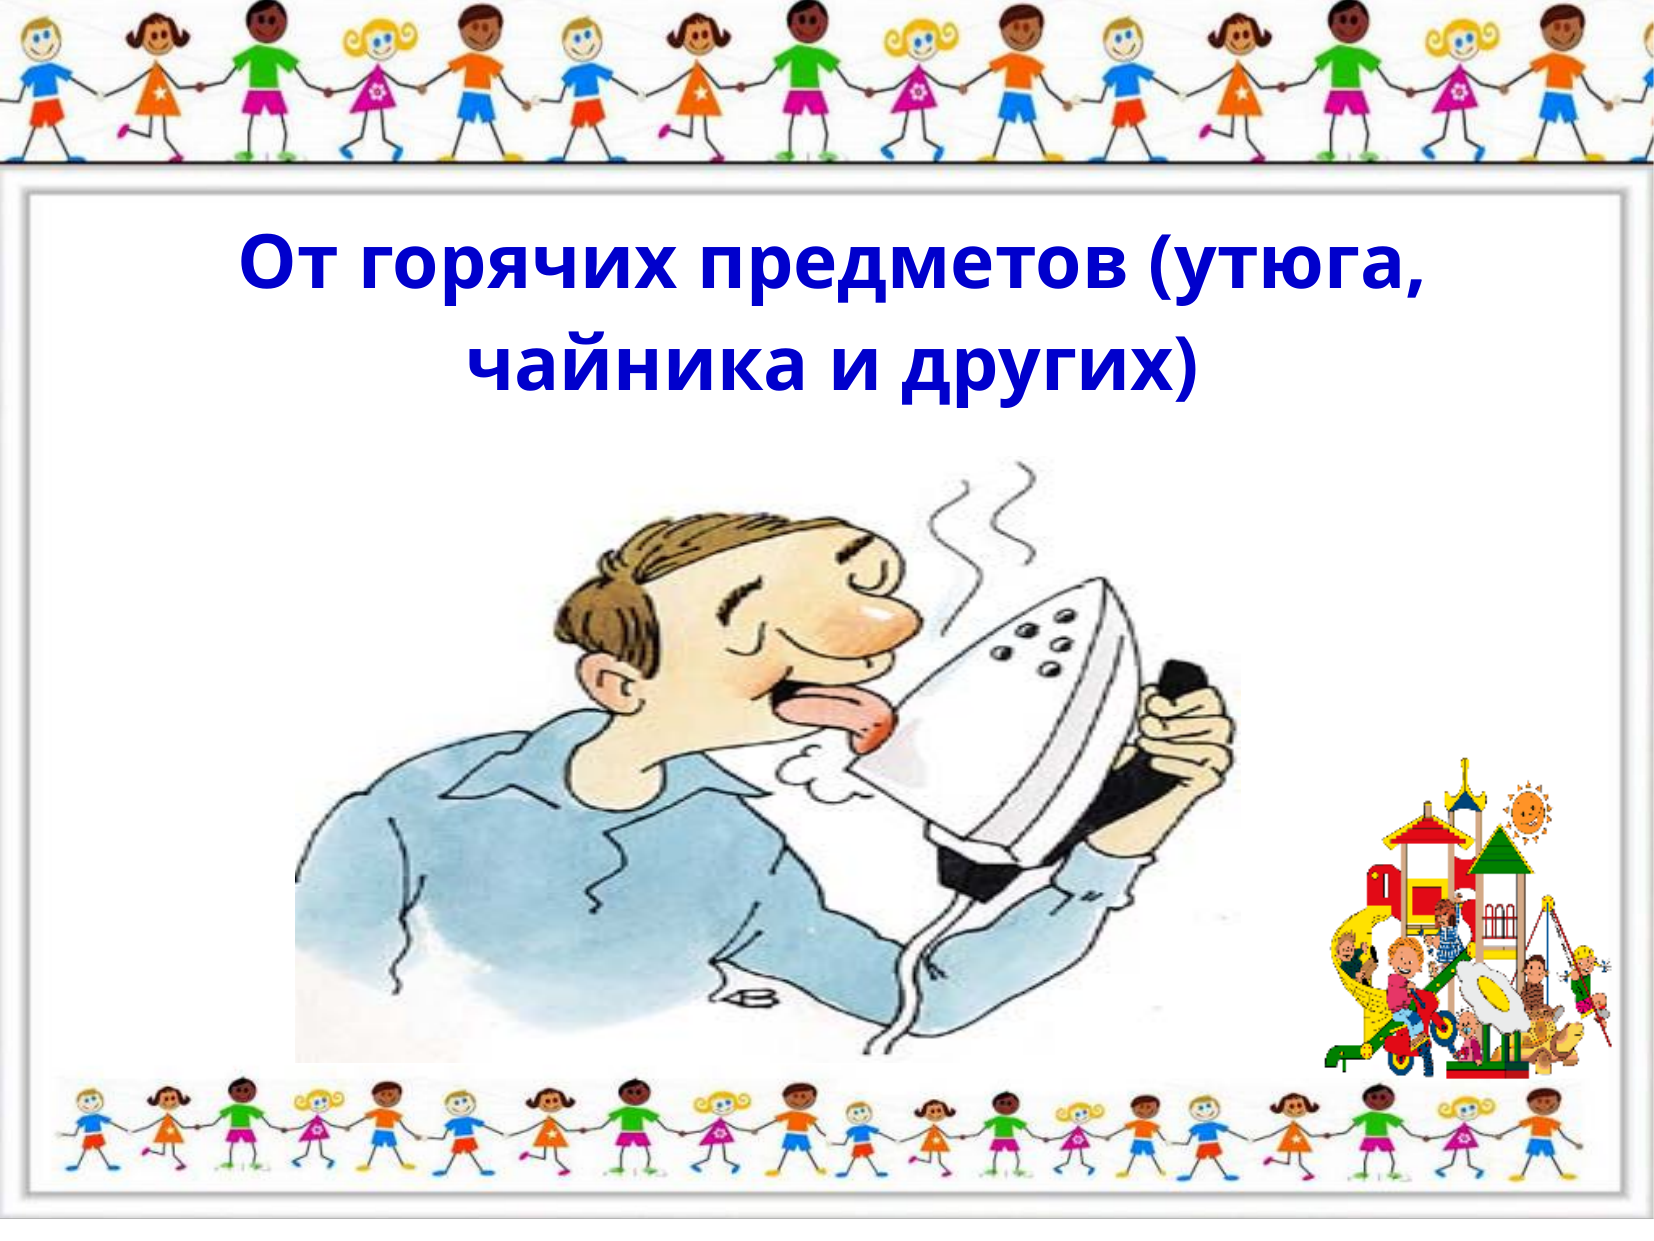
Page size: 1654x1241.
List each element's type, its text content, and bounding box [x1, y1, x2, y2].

picture [0, 0, 1654, 1241]
title От горячих предметов (утюга, чайника и других) [88, 205, 1577, 415]
